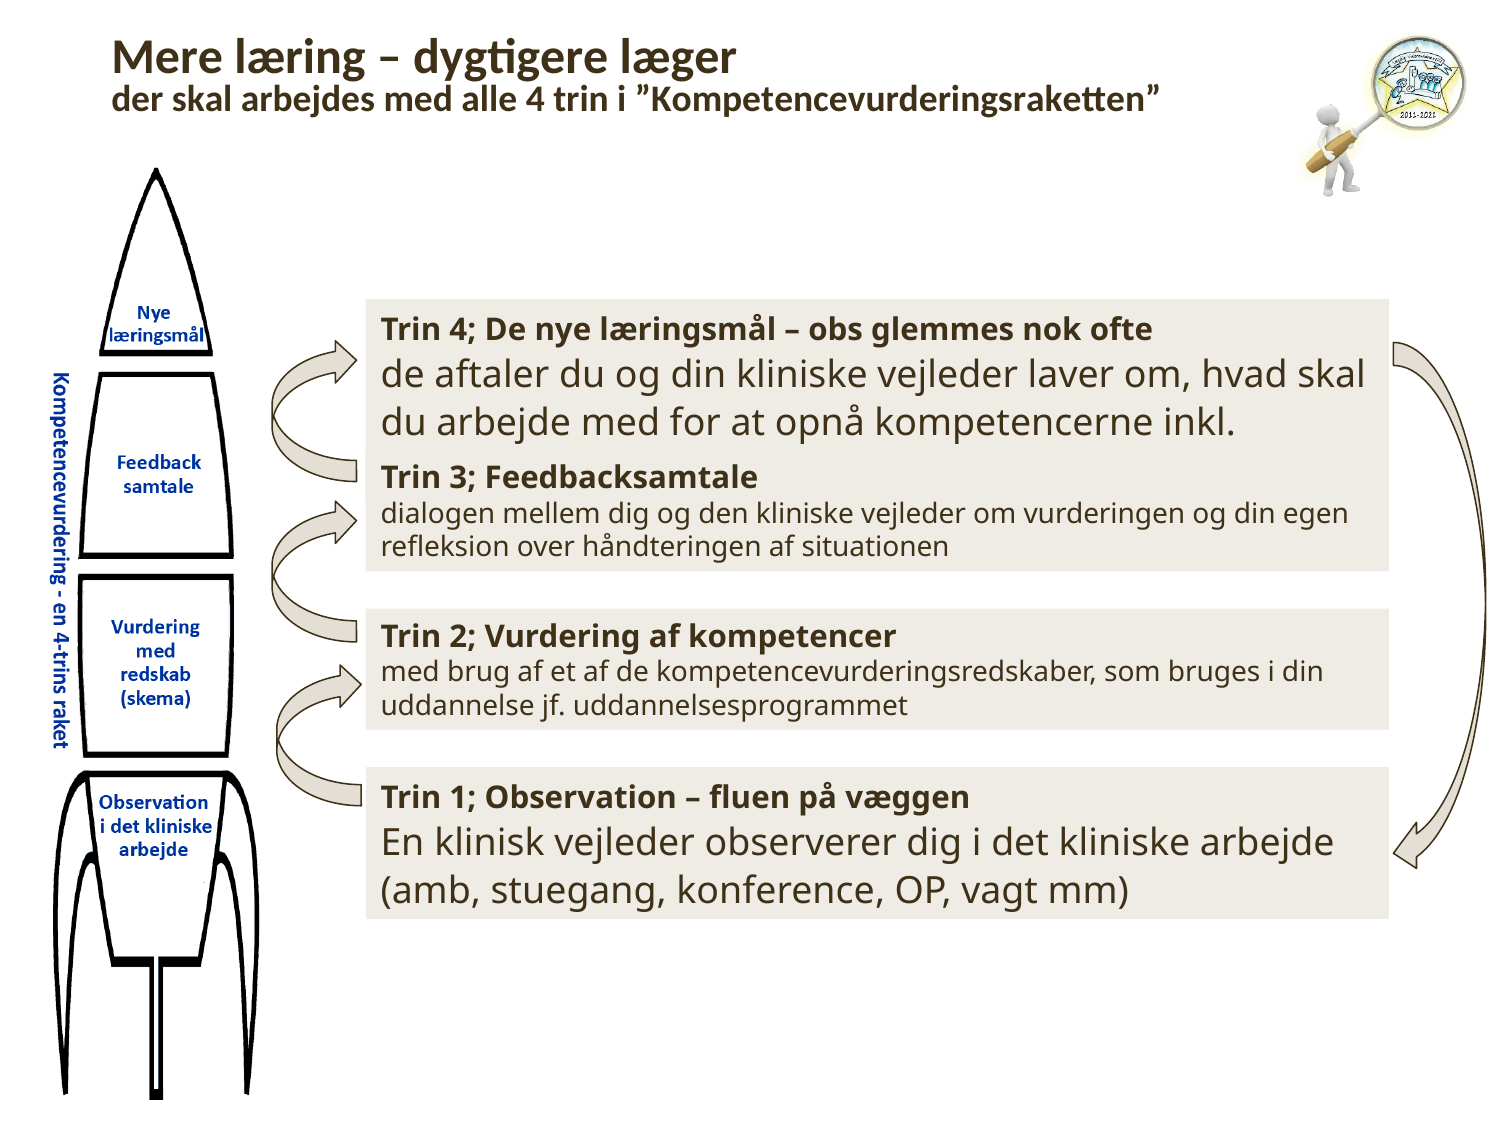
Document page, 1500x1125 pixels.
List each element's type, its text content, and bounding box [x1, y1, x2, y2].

text_box Trin 2; Vurdering af kompetencer med brug af et af de kompetencevurderingsredskaber, som bruges i din uddannelse jf. uddannelsesprogrammet [365, 608, 1389, 730]
text_box [272, 340, 357, 482]
text_box [272, 501, 357, 642]
title Mere læring – dygtigere læger der skal arbejdes med alle 4 trin i ”Kompetencevurderingsraketten” [111, 6, 1353, 119]
text_box Trin 3; Feedbacksamtale dialogen mellem dig og den kliniske vejleder om vurderingen og din egen refleksion over håndteringen af situationen [365, 450, 1389, 572]
picture [25, 124, 277, 1125]
text_box Trin 4; De nye læringsmål – obs glemmes nok ofte de aftaler du og din kliniske vejleder laver om, hvad skal du arbejde med for at opnå kompetencerne inkl. hvordan, hvor…. [365, 299, 1389, 450]
text_box Trin 1; Observation – fluen på væggen En klinisk vejleder observerer dig i det kliniske arbejde (amb, stuegang, konference, OP, vagt mm) [366, 767, 1389, 919]
picture [1292, 22, 1486, 216]
text_box [276, 665, 362, 806]
text_box [1393, 342, 1486, 869]
